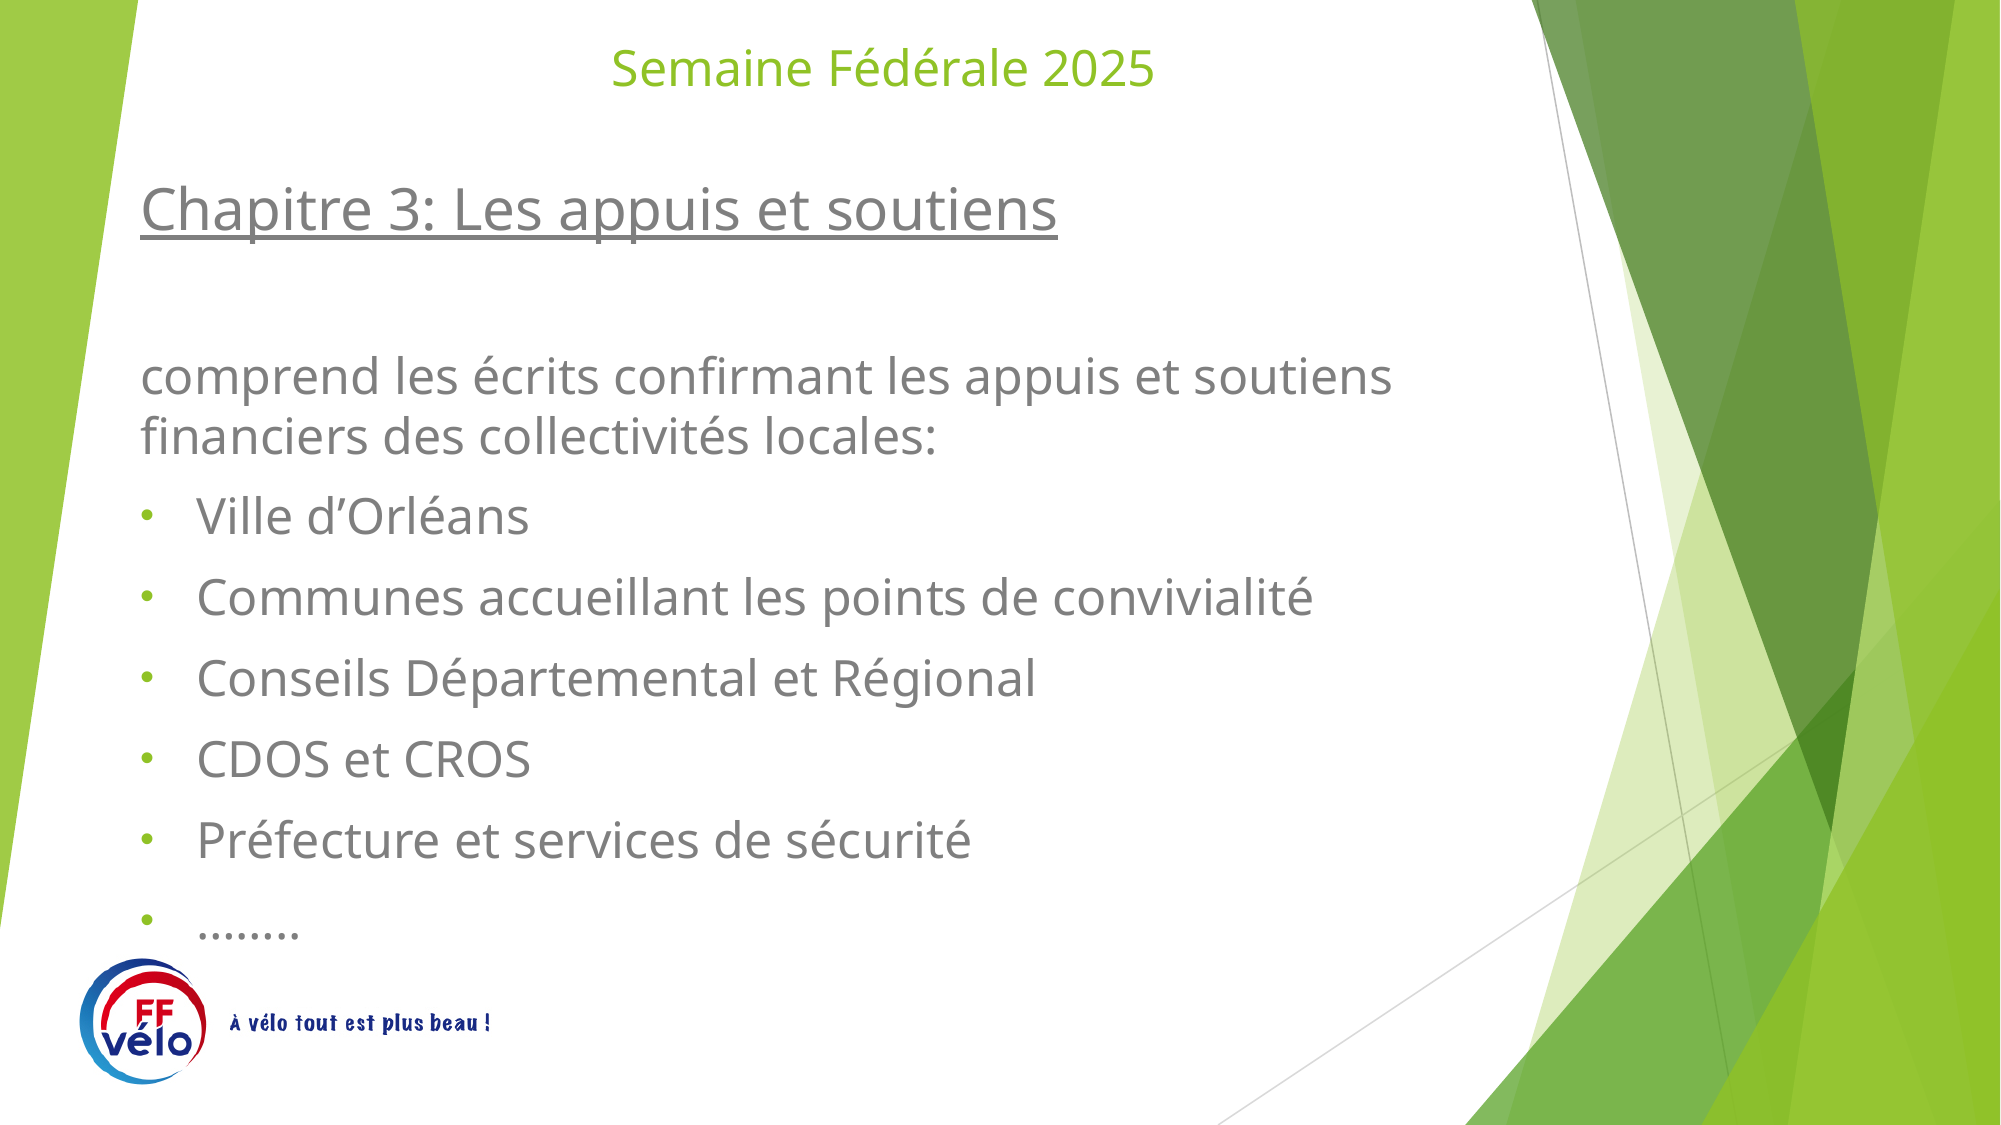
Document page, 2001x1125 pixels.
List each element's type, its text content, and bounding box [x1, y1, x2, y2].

picture [78, 954, 504, 1088]
title Semaine Fédérale 2025 [247, 15, 1522, 105]
subtitle Chapitre 3: Les appuis et soutiens comprend les écrits confirmant les appuis et soutiens financiers des collectivités locales: Ville d’Orléans Communes accueillant les points de convivialité Conseils Départemental et Régional CDOS et CROS Préfecture et services de sécurité …….. [125, 164, 1522, 961]
